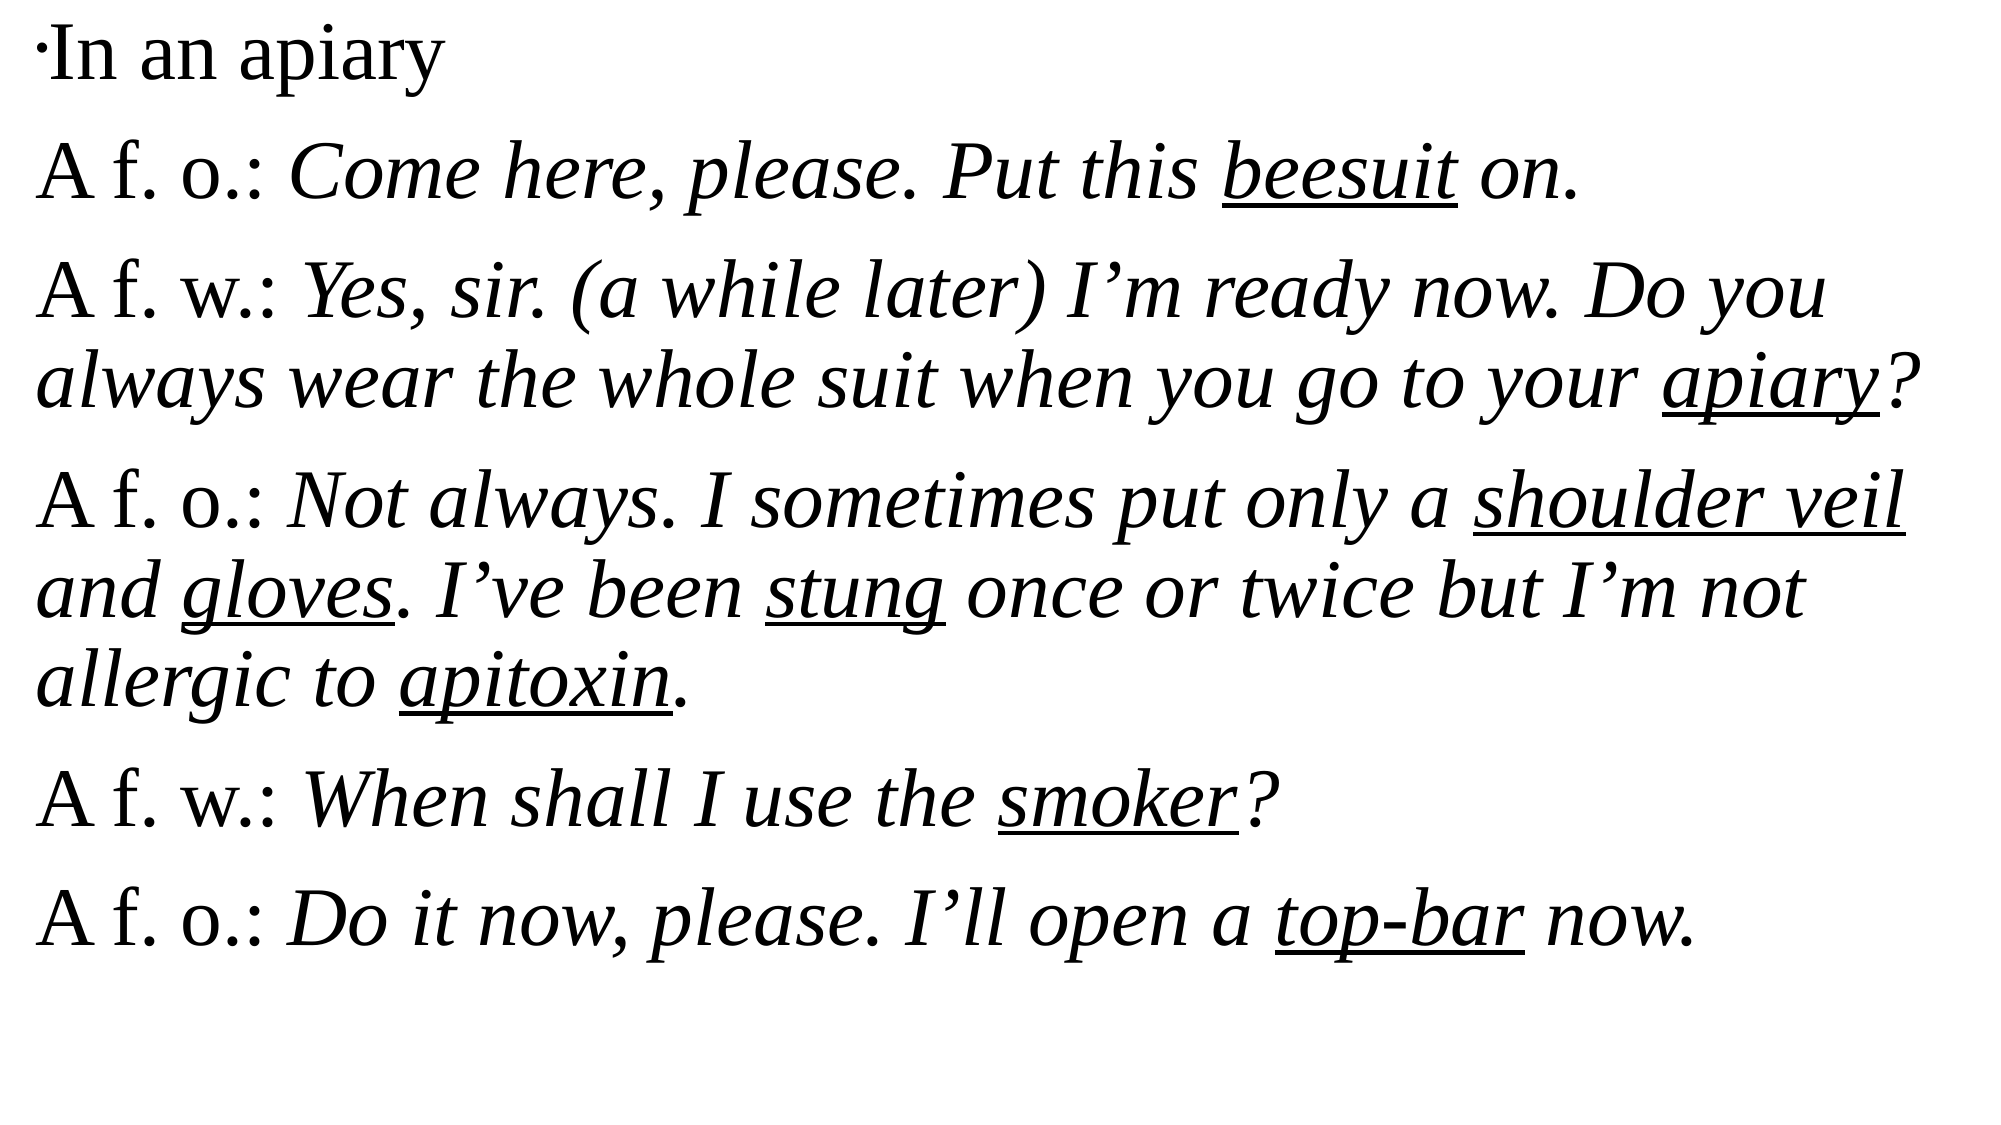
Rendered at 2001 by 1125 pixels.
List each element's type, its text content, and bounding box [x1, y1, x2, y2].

list In an apiary A f. o.: Come here, please. Put this beesuit on. A f. w.: Yes, sir. (a while later) I’m ready now. Do you always wear the whole suit when you go to your apiary? A f. o.: Not always. I sometimes put only a shoulder veil and gloves. I’ve been stung once or twice but I’m not allergic to apitoxin. A f. w.: When shall I use the smoker? A f. o.: Do it now, please. I’ll open a top-bar now. [20, 0, 1986, 1110]
